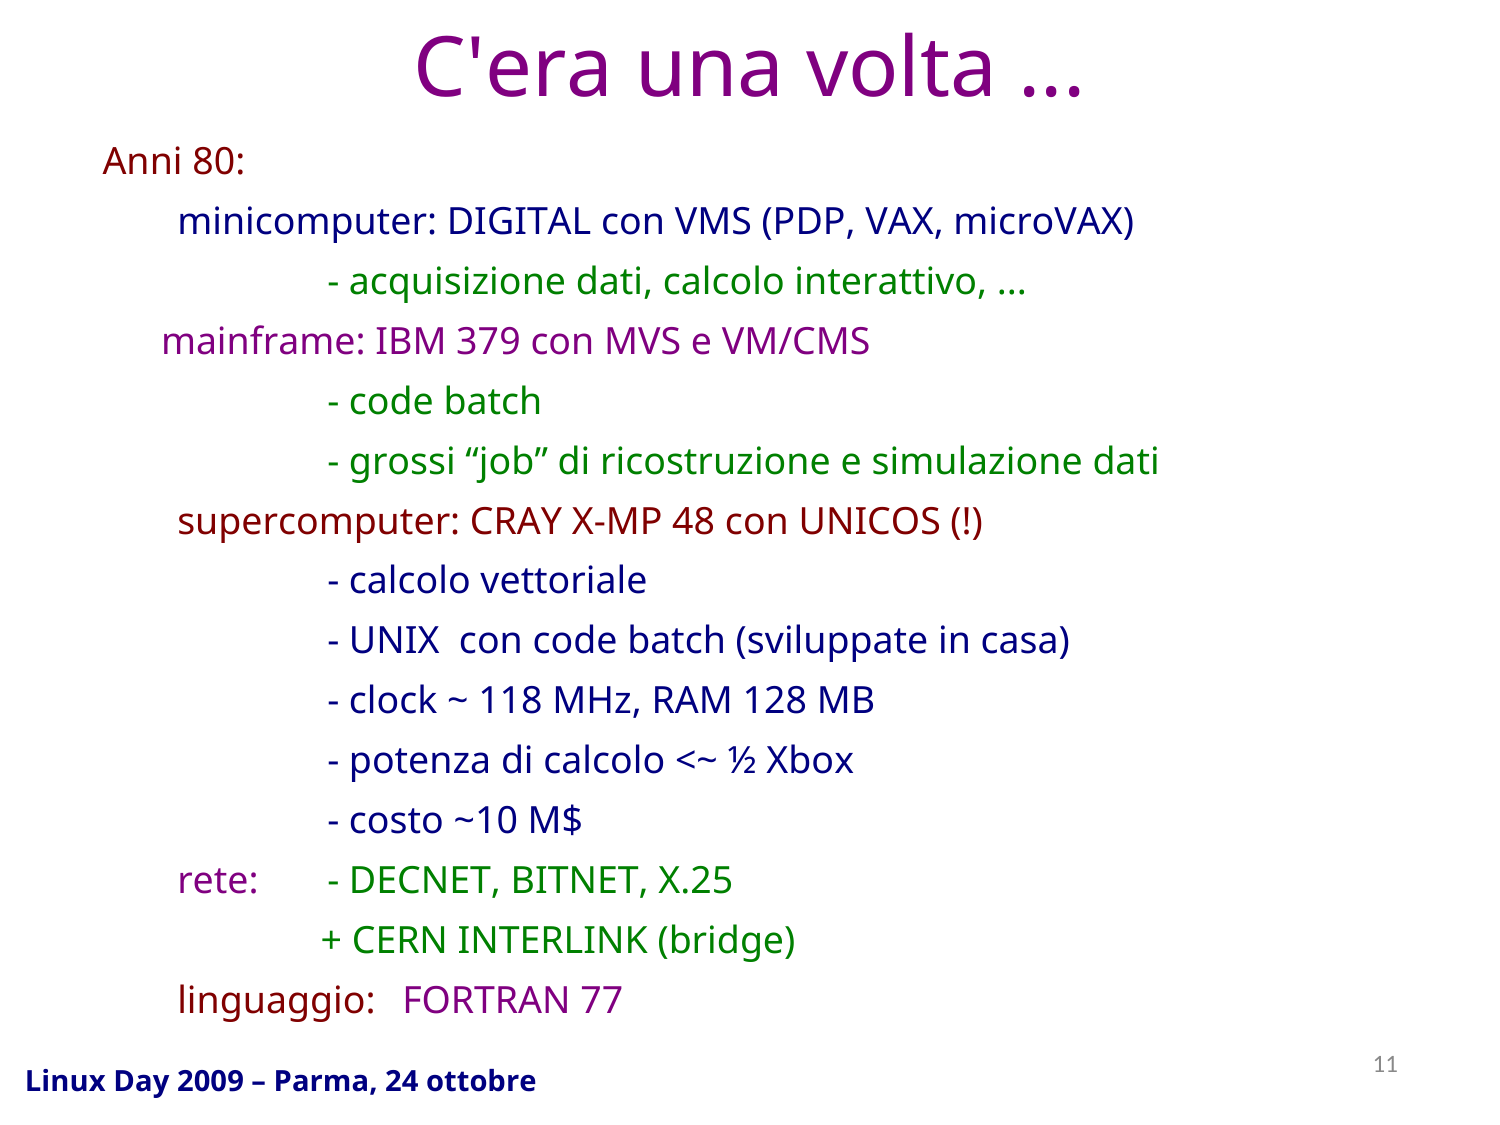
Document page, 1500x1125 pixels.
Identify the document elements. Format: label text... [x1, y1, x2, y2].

subtitle Anni 80: minicomputer: DIGITAL con VMS (PDP, VAX, microVAX)‏ - acquisizione dati, calcolo interattivo, ... mainframe: IBM 379 con MVS e VM/CMS - code batch - grossi “job” di ricostruzione e simulazione dati supercomputer: CRAY X-MP 48 con UNICOS (!)‏ - calcolo vettoriale - UNIX con code batch (sviluppate in casa)‏ - clock ~ 118 MHz, RAM 128 MB - potenza di calcolo <~ ½ Xbox - costo ~10 M$ rete: - DECNET, BITNET, X.25 + CERN INTERLINK (bridge)‏ linguaggio: FORTRAN 77 [102, 126, 1393, 1034]
text_box C'era una volta ... [41, 0, 1459, 113]
